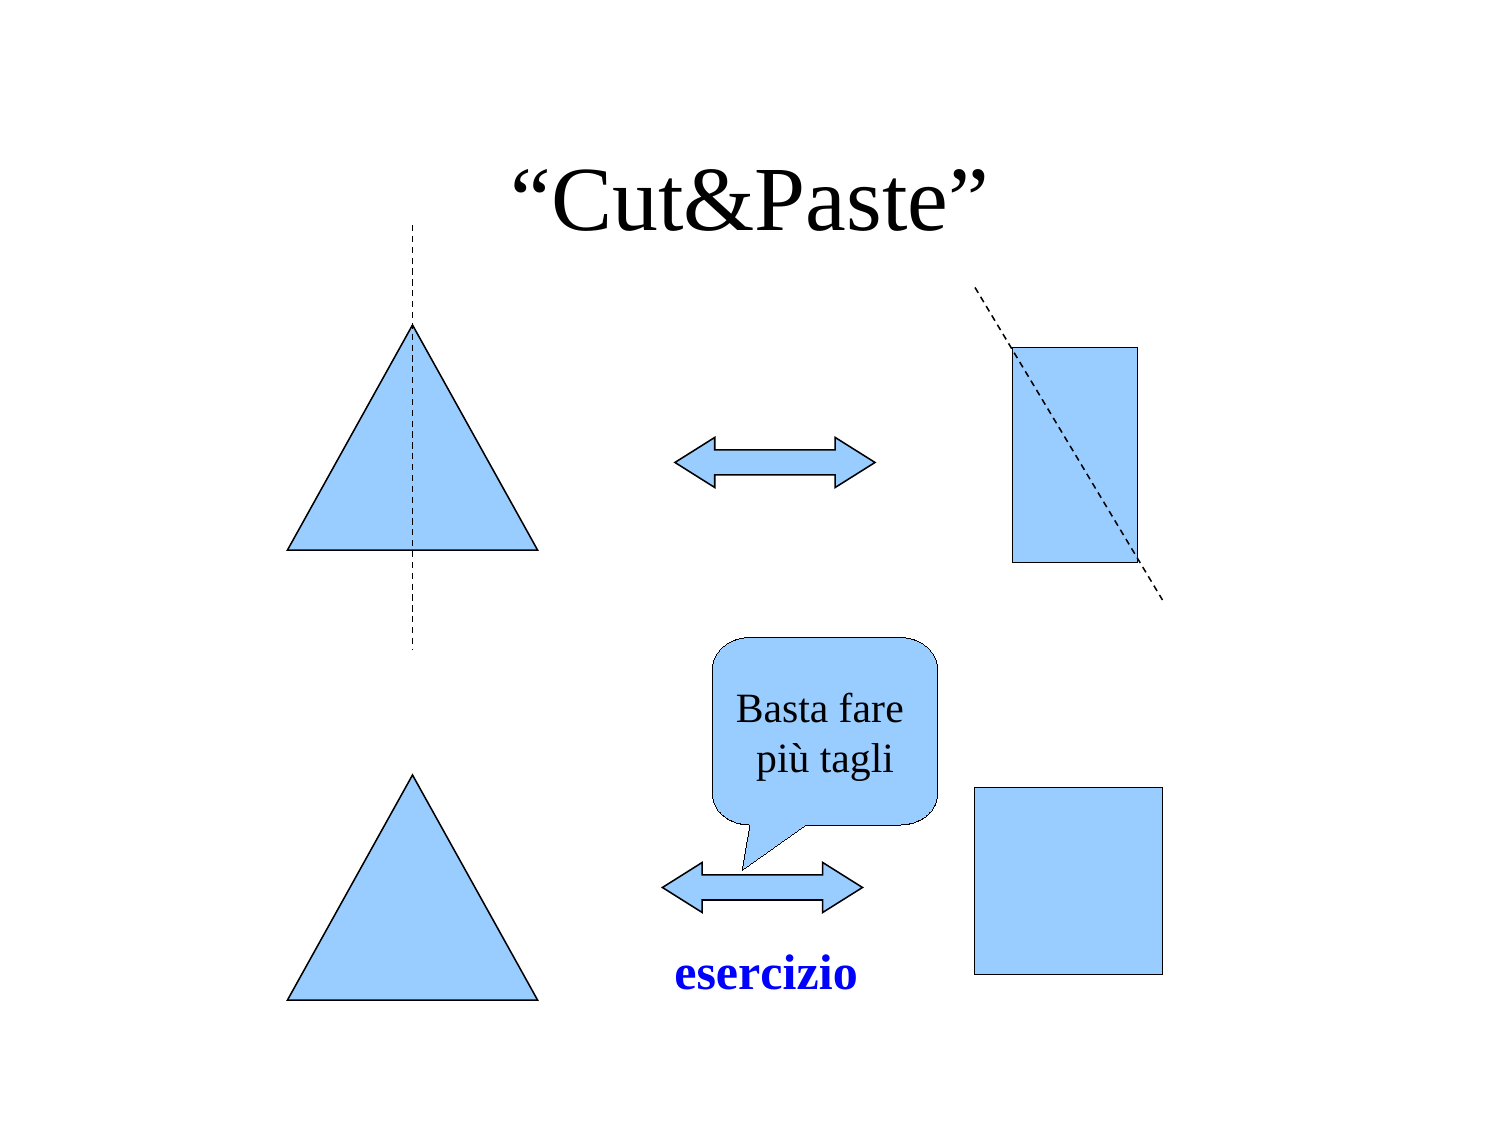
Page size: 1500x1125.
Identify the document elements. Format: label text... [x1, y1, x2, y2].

text_box [287, 774, 538, 1001]
text_box [1012, 347, 1138, 563]
text_box Basta fare più tagli [712, 637, 938, 871]
text_box esercizio [659, 931, 874, 1008]
text_box [974, 787, 1163, 975]
text_box [674, 437, 876, 488]
title “Cut&Paste” [112, 99, 1388, 288]
text_box [287, 325, 538, 551]
text_box [662, 862, 863, 913]
